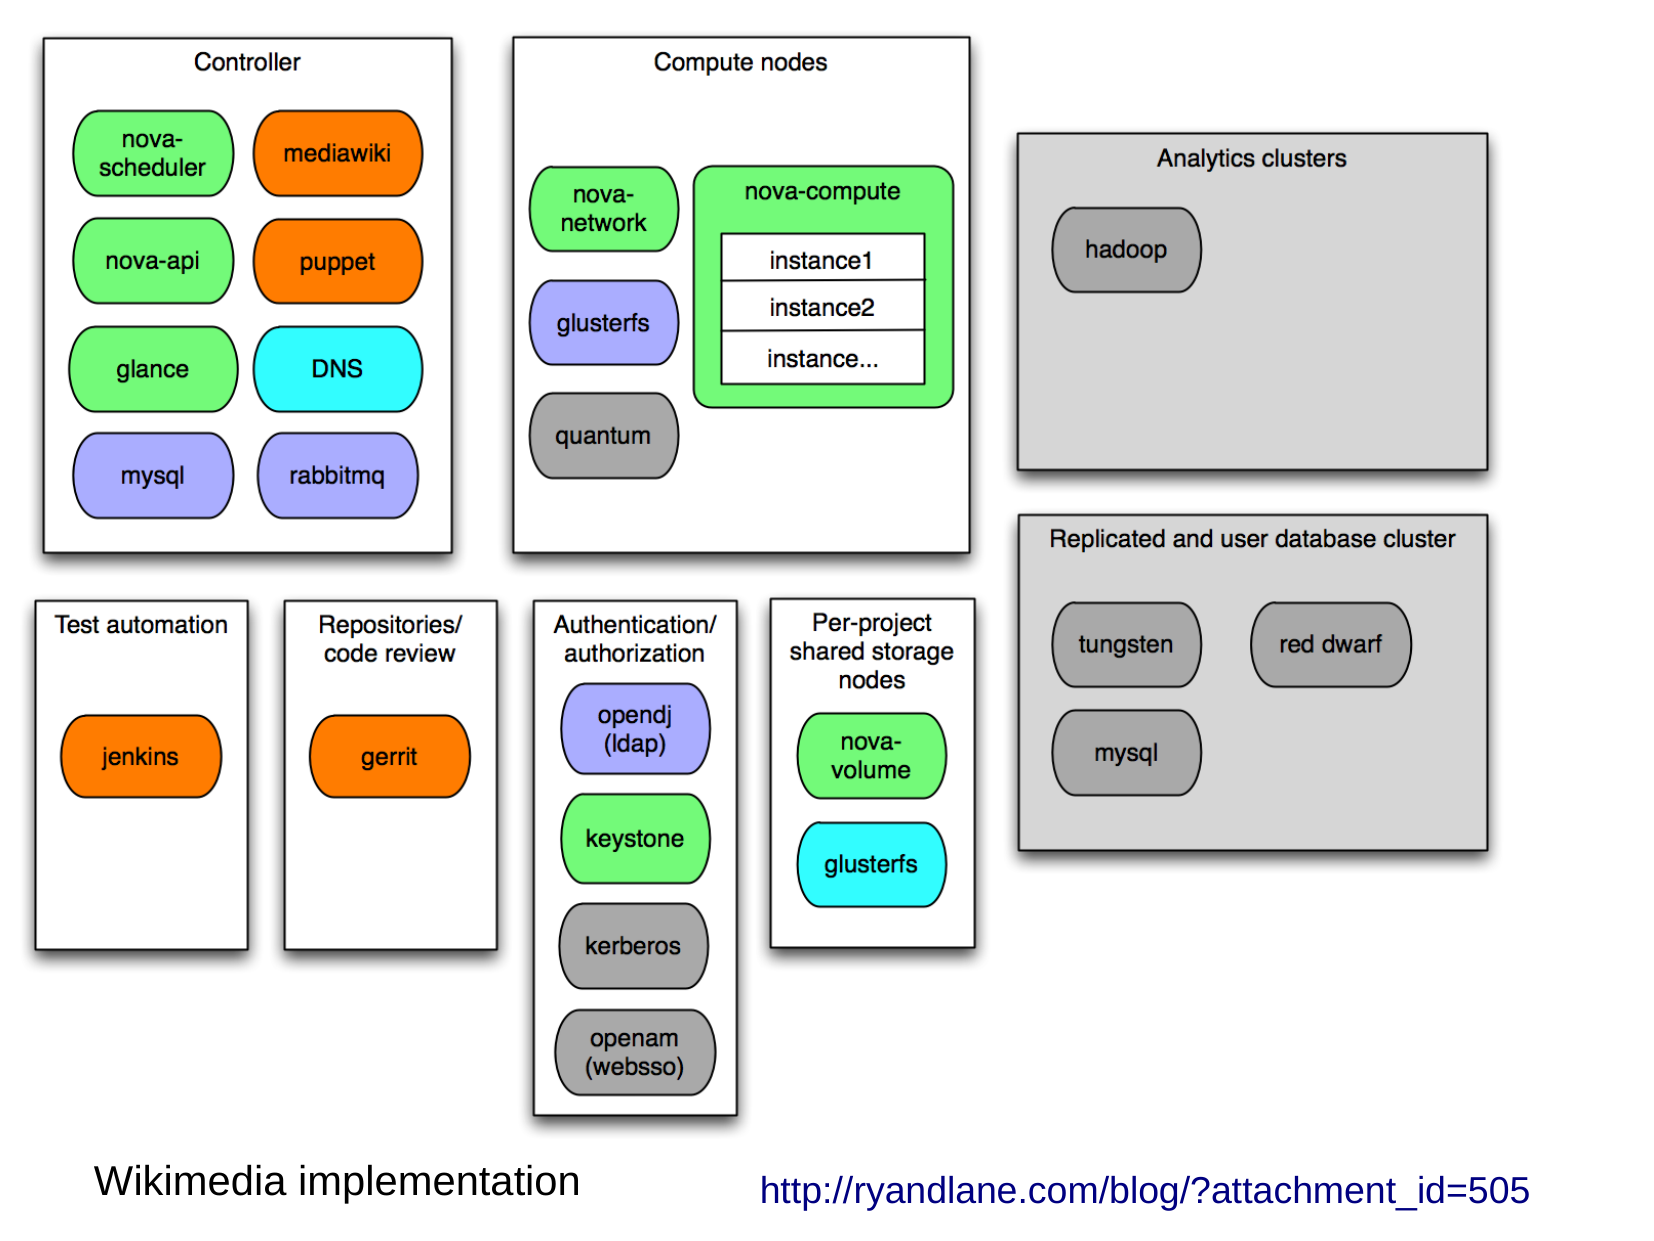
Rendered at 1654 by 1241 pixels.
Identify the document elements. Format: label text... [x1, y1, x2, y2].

text_box Wikimedia implementation [37, 1125, 638, 1238]
text_box http://ryandlane.com/blog/?attachment_id=505 [744, 1162, 1654, 1233]
picture [0, 3, 1530, 1165]
